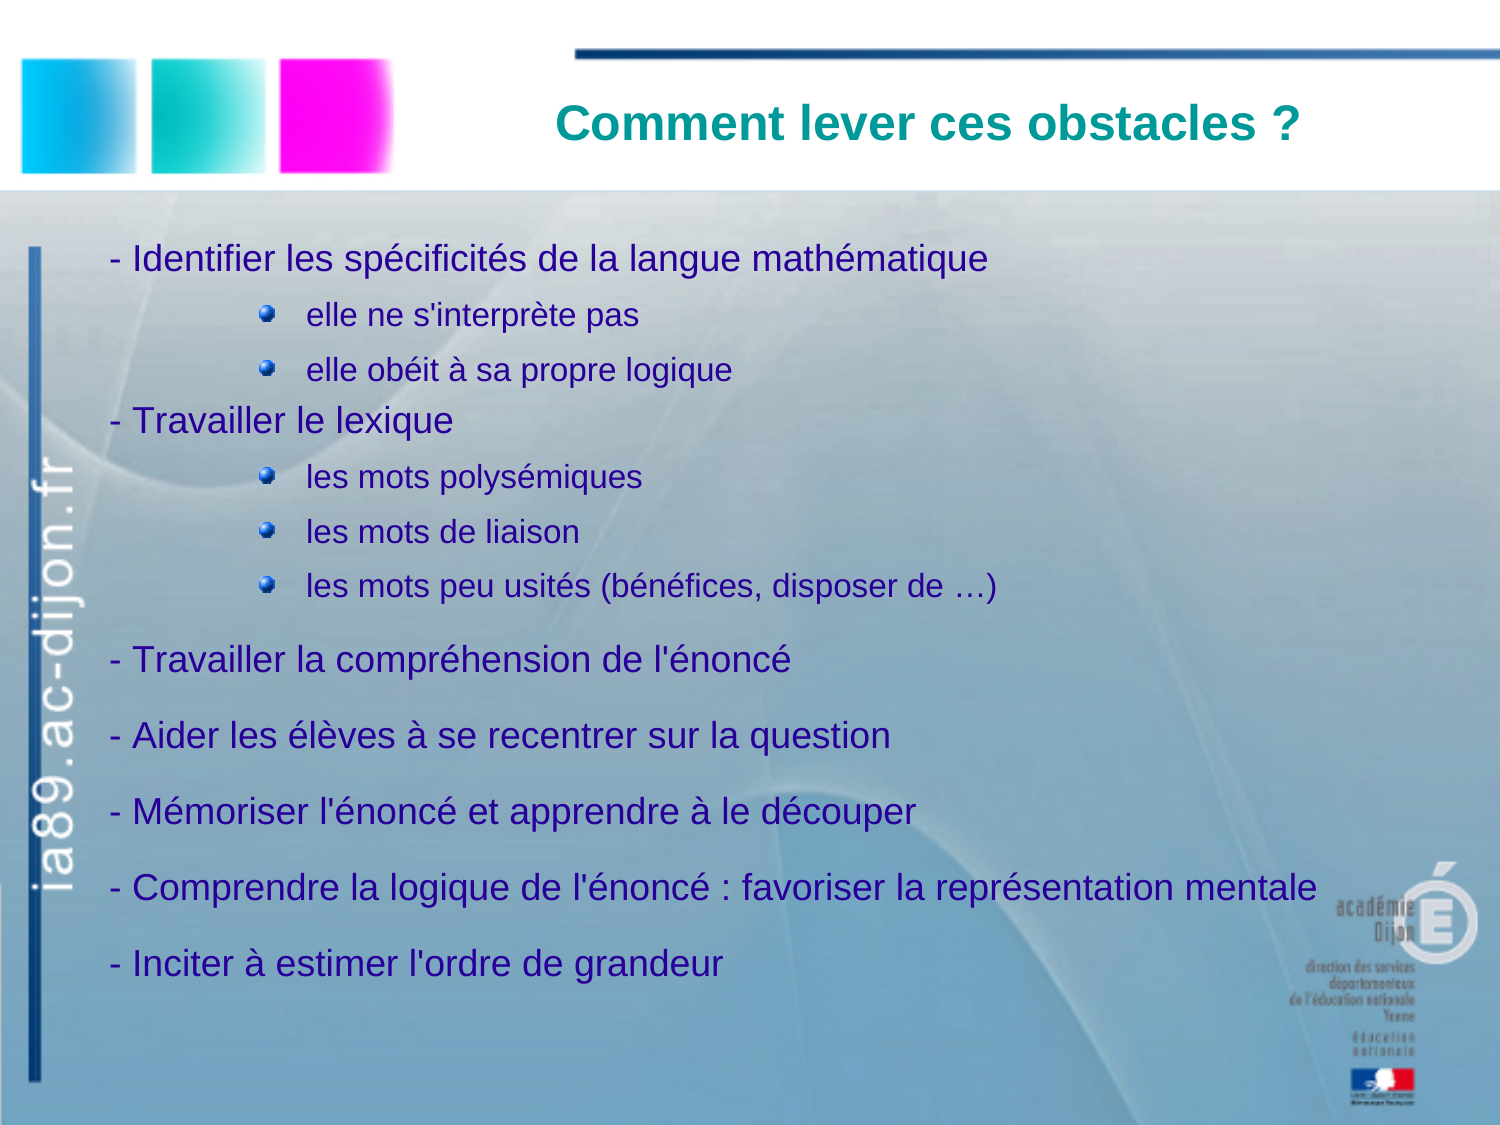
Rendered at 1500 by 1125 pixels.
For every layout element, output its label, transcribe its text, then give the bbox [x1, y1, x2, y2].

text_box Comment lever ces obstacles ? [454, 82, 1404, 159]
list - Identifier les spécificités de la langue mathématique elle ne s'interprète pas elle obéit à sa propre logique - Travailler le lexique les mots polysémiques les mots de liaison les mots peu usités (bénéfices, disposer de …) - Travailler la compréhension de l'énoncé - Aider les élèves à se recentrer sur la question - Mémoriser l'énoncé et apprendre à le découper - Comprendre la logique de l'énoncé : favoriser la représentation mentale - Inciter à estimer l'ordre de grandeur [94, 226, 1335, 1010]
picture [0, 0, 1500, 1125]
